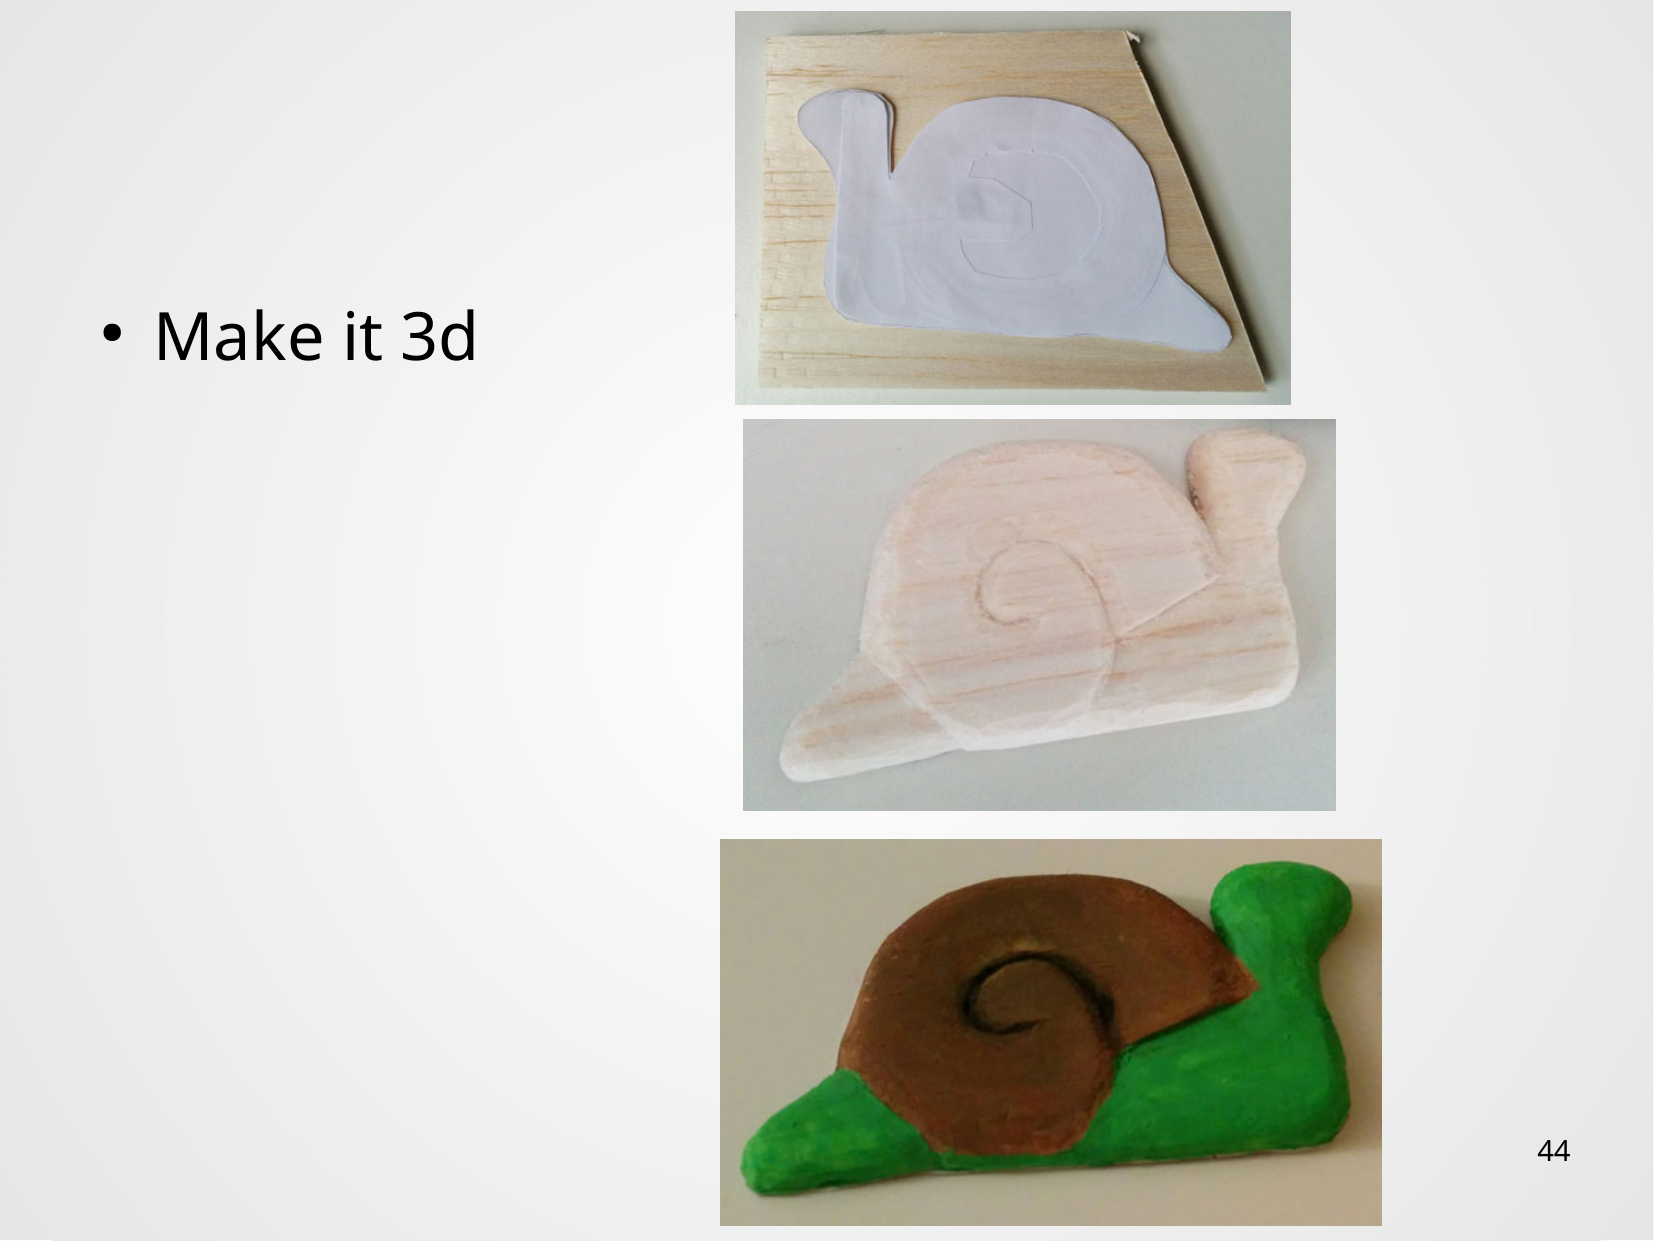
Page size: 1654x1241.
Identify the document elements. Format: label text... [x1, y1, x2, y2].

picture [720, 839, 1382, 1226]
picture [743, 419, 1336, 811]
picture [735, 11, 1291, 405]
list Make it 3d [82, 289, 1571, 1010]
